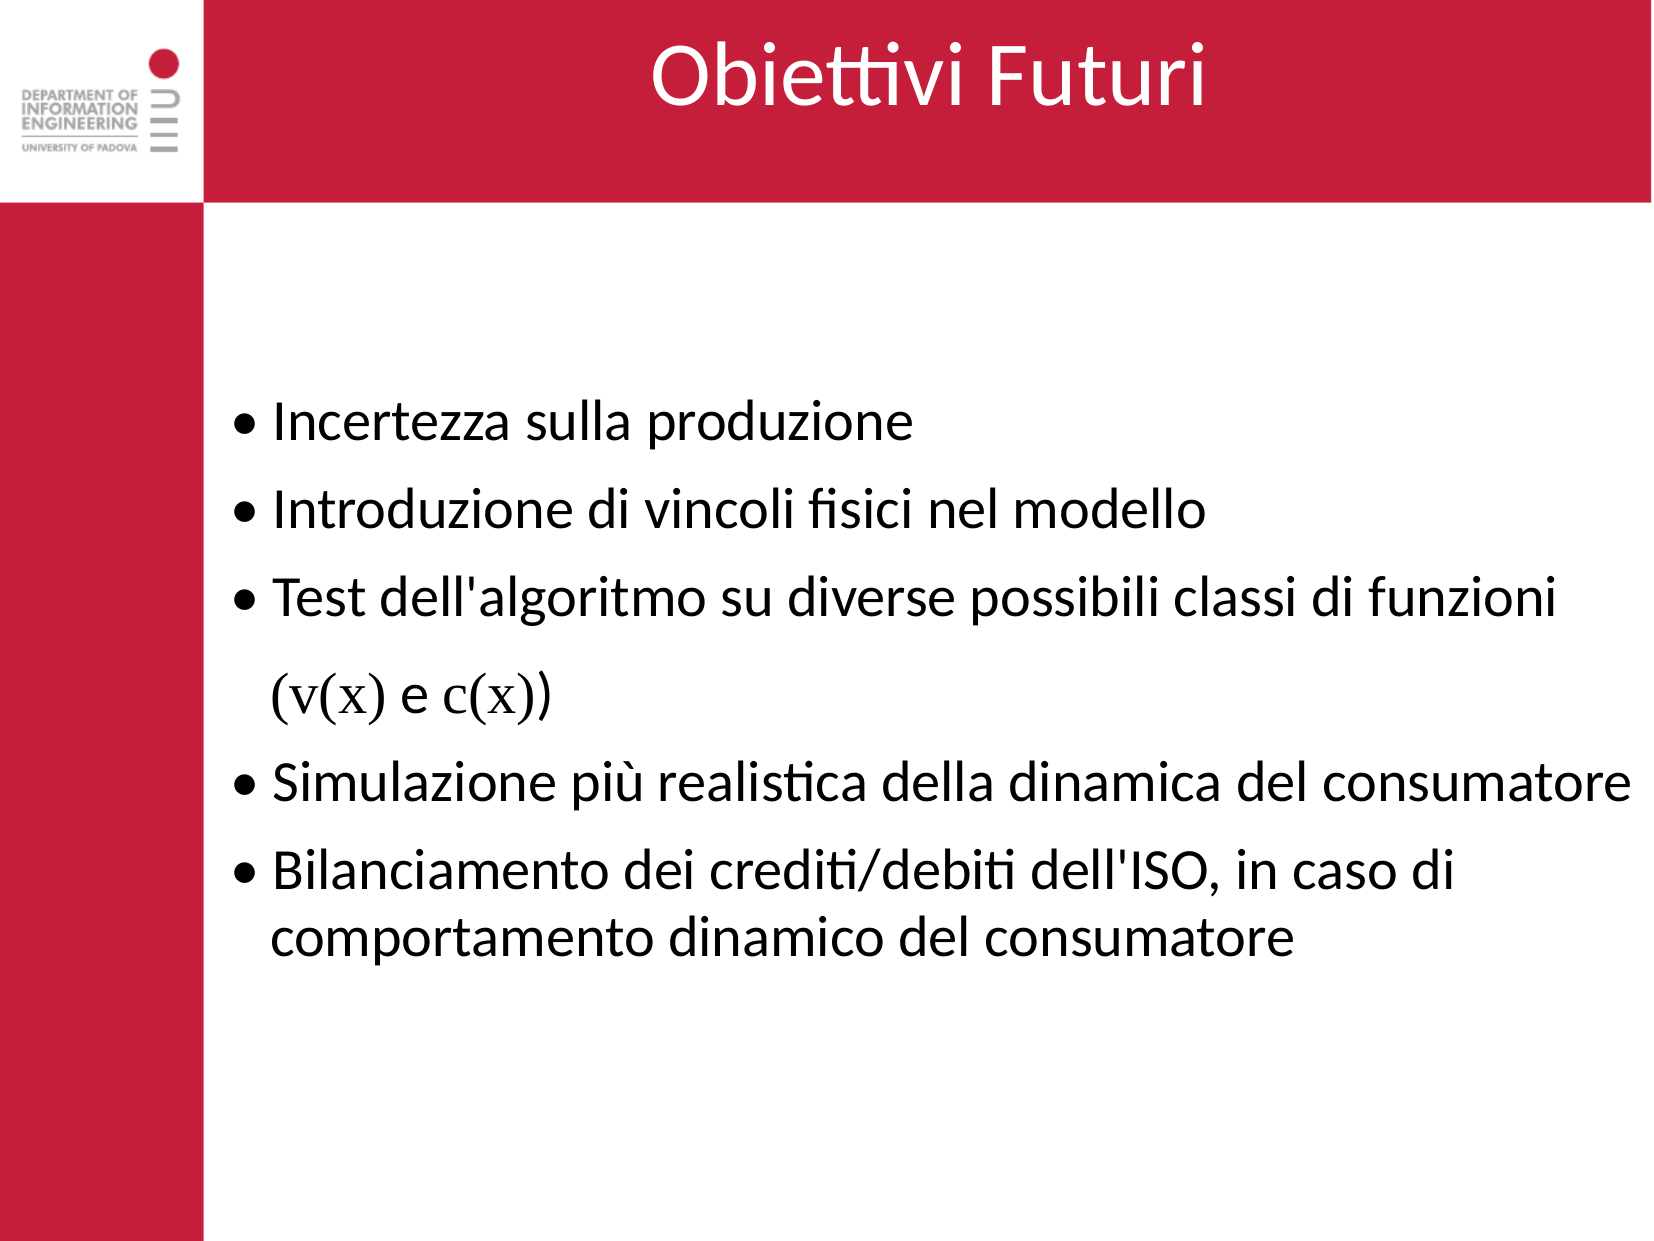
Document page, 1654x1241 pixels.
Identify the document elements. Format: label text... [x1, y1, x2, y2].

text_box Obiettivi Futuri [206, 29, 1654, 207]
picture [0, 0, 1654, 1241]
text_box • Incertezza sulla produzione • Introduzione di vincoli fisici nel modello • Test dell'algoritmo su diverse possibili classi di funzioni (v(x) e c(x)) • Simulazione più realistica della dinamica del consumatore • Bilanciamento dei crediti/debiti dell'ISO, in caso di comportamento dinamico del consumatore [230, 236, 1654, 1211]
